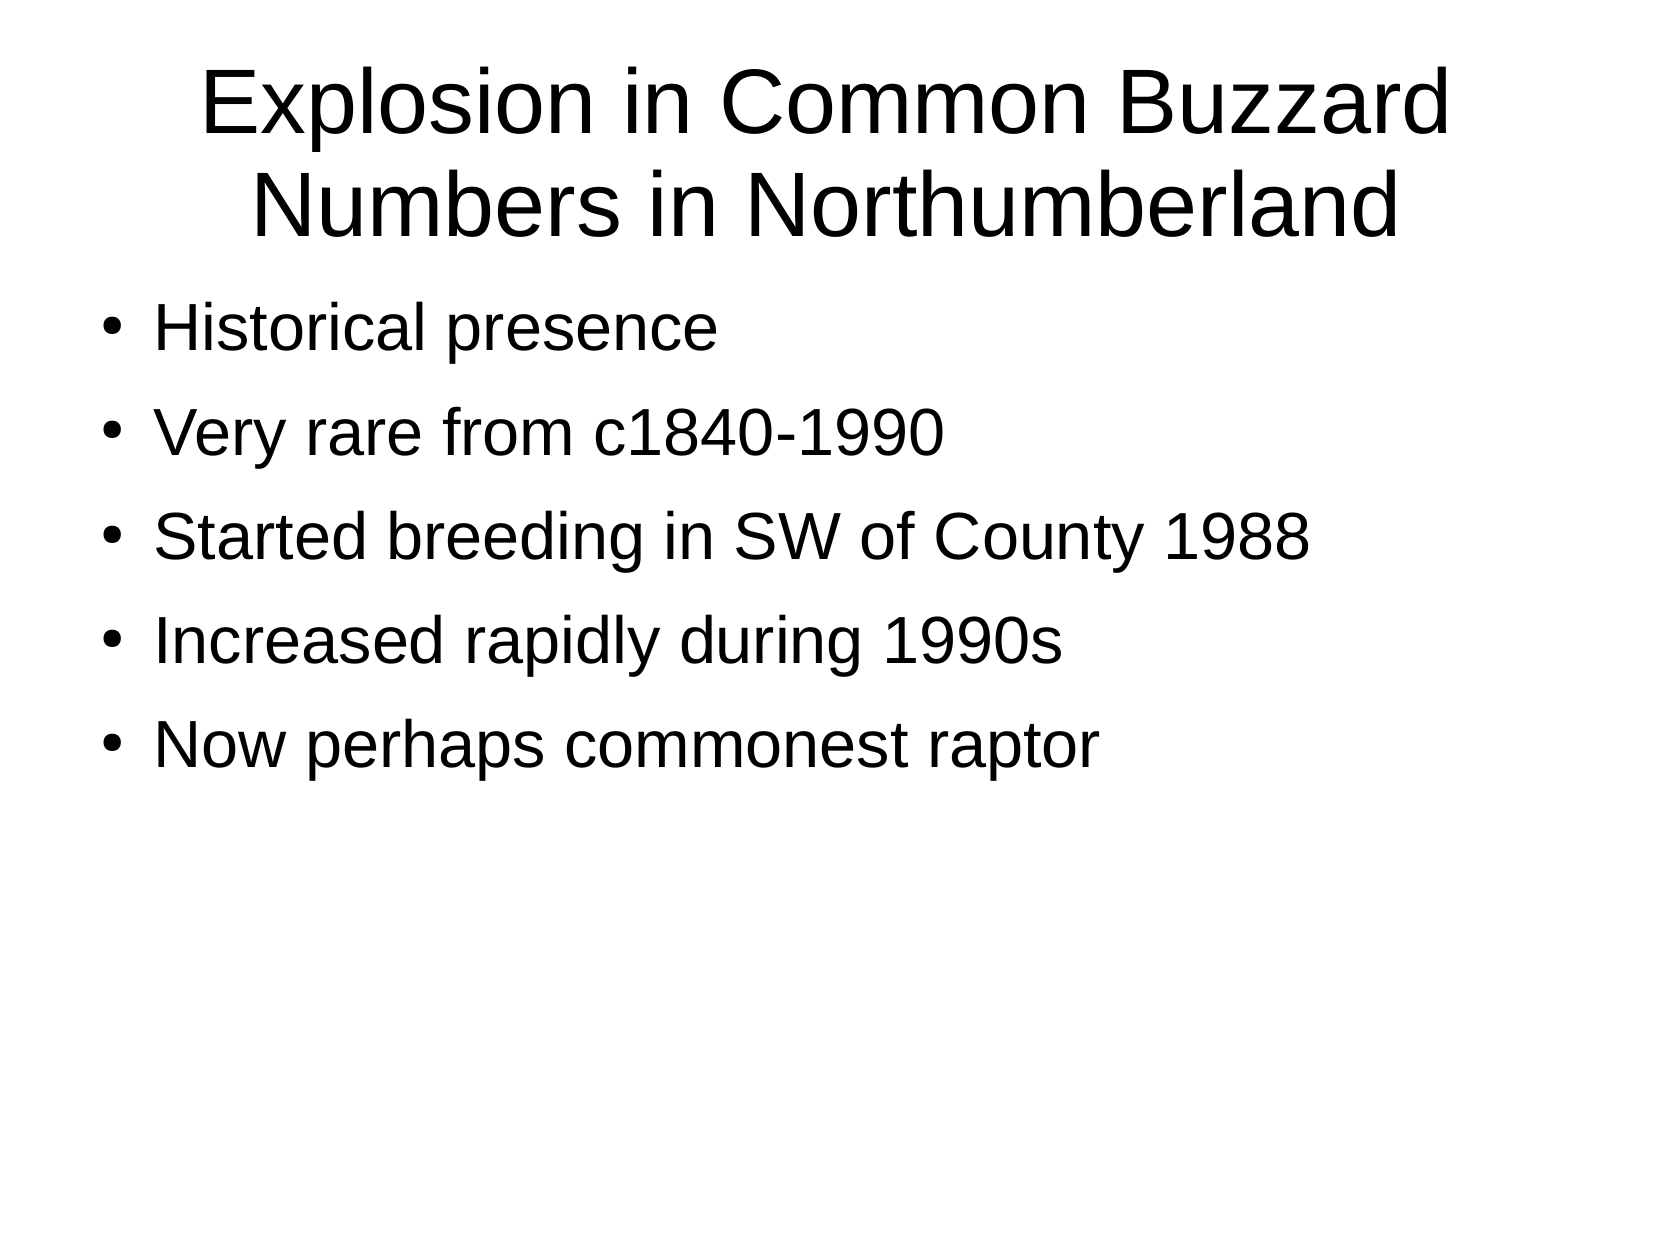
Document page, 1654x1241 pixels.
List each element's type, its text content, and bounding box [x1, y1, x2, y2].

list Historical presence Very rare from c1840-1990 Started breeding in SW of County 1988 Increased rapidly during 1990s Now perhaps commonest raptor [82, 290, 1571, 1094]
title Explosion in Common Buzzard Numbers in Northumberland [82, 49, 1571, 257]
